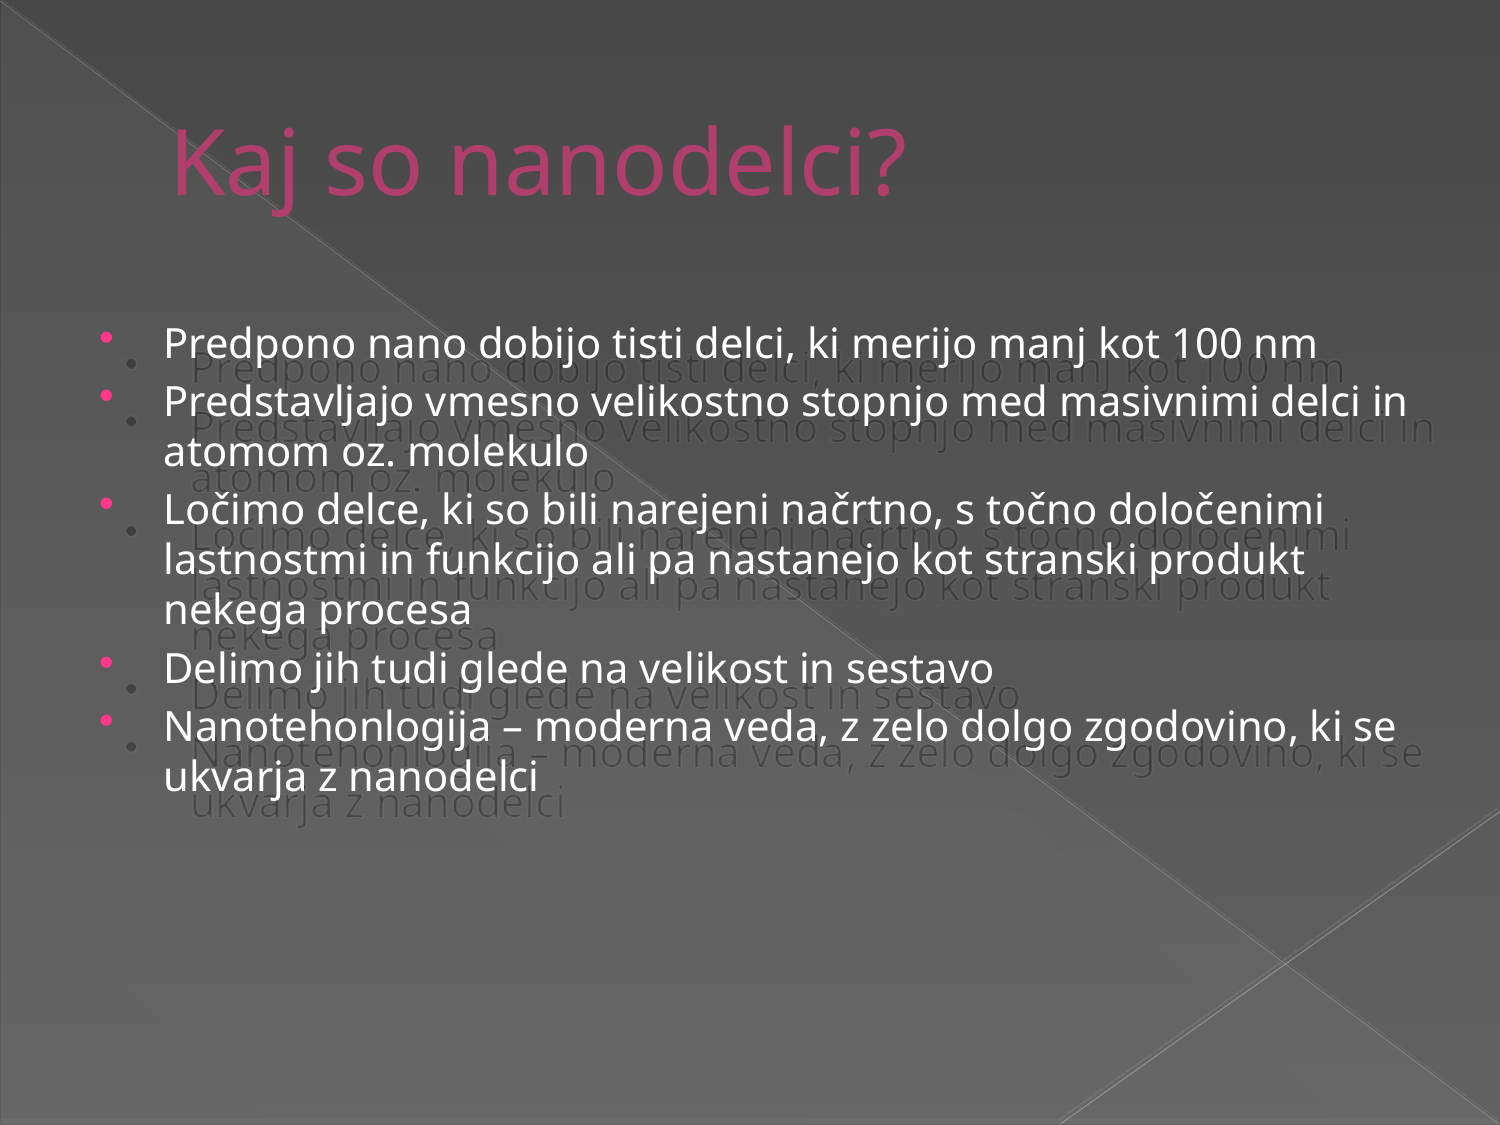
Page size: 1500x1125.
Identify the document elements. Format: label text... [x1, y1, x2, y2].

title Kaj so nanodelci? [75, 43, 1425, 274]
list Predpono nano dobijo tisti delci, ki merijo manj kot 100 nm Predstavljajo vmesno velikostno stopnjo med masivnimi delci in atomom oz. molekulo Ločimo delce, ki so bili narejeni načrtno, s točno določenimi lastnostmi in funkcijo ali pa nastanejo kot stranski produkt nekega procesa Delimo jih tudi glede na velikost in sestavo Nanotehonlogija – moderna veda, z zelo dolgo zgodovino, ki se ukvarja z nanodelci [75, 308, 1425, 858]
